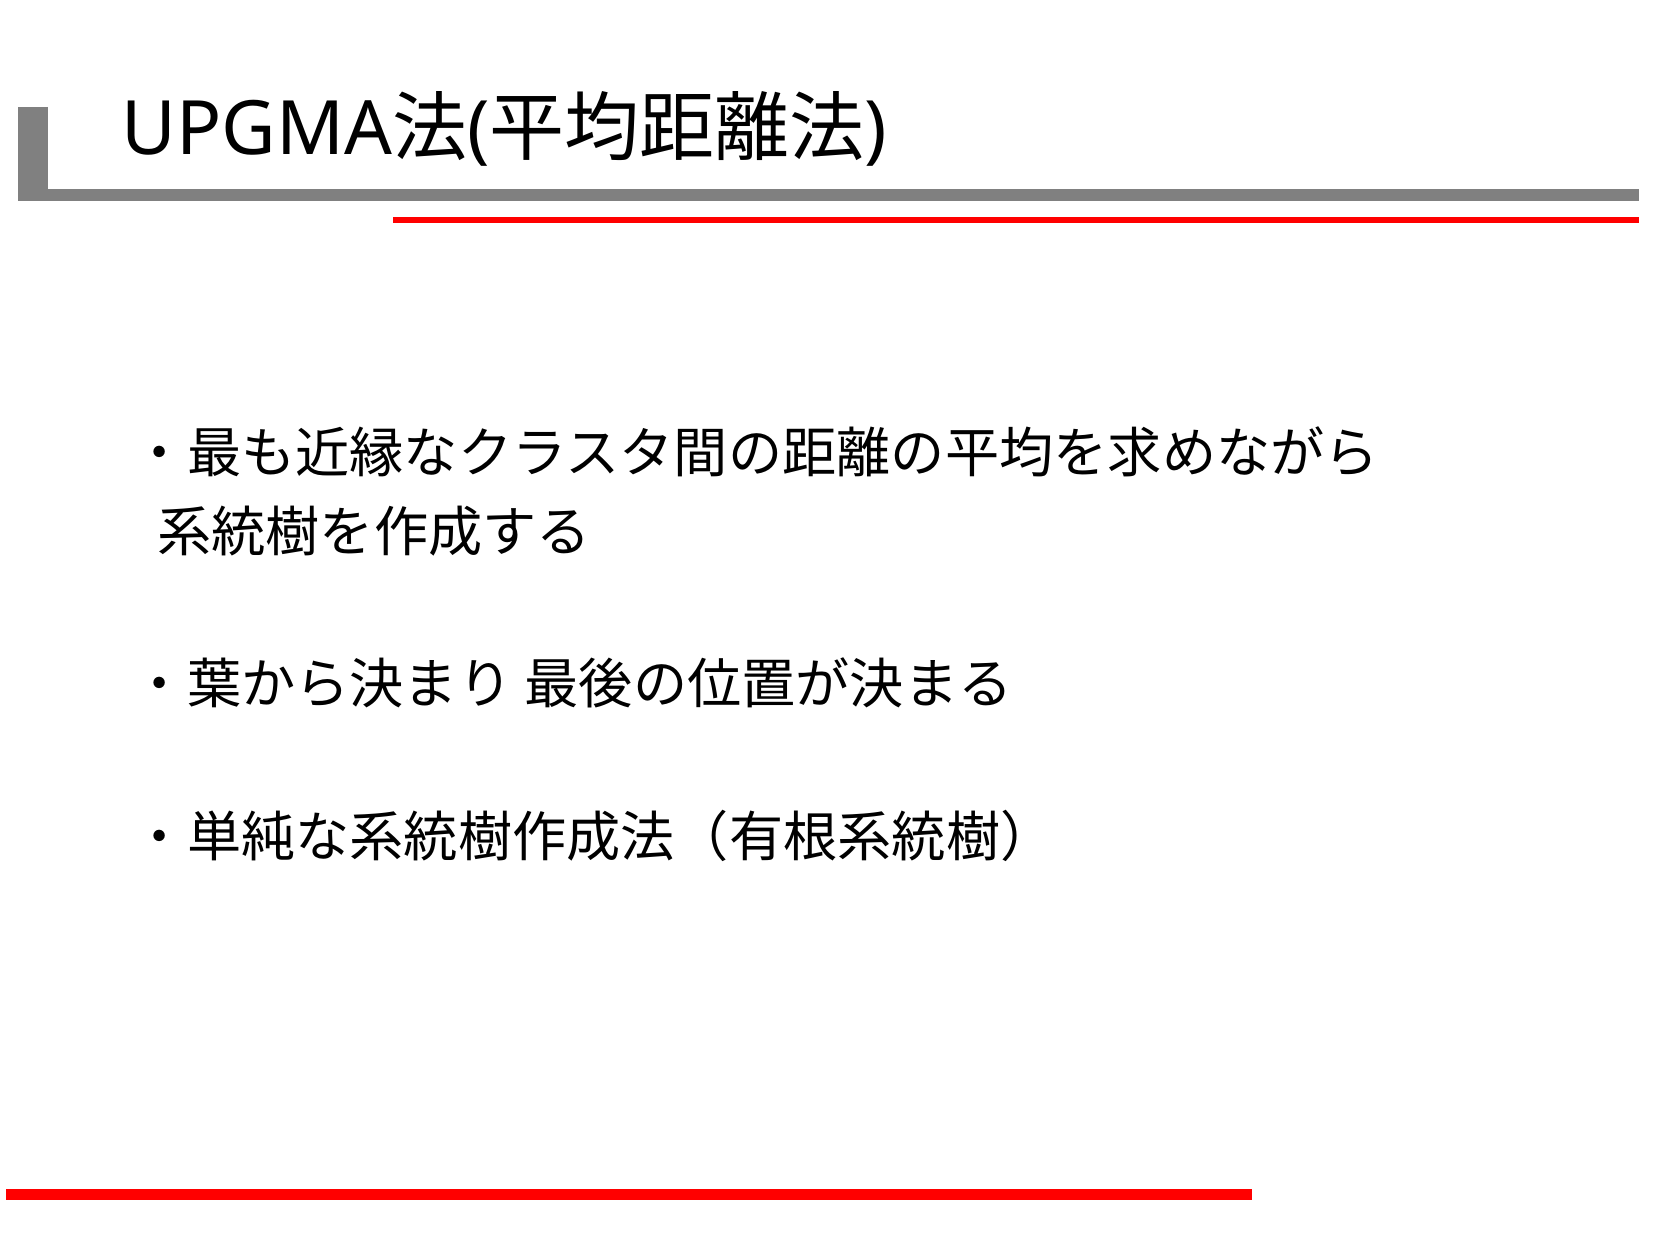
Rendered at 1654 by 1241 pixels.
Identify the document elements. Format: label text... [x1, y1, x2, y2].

title UPGMA法(平均距離法) [121, 18, 1534, 226]
text_box ・最も近縁なクラスタ間の距離の平均を求めながら 系統樹を作成する ・葉から決まり 最後の位置が決まる ・単純な系統樹作成法（有根系統樹） [118, 402, 1411, 798]
